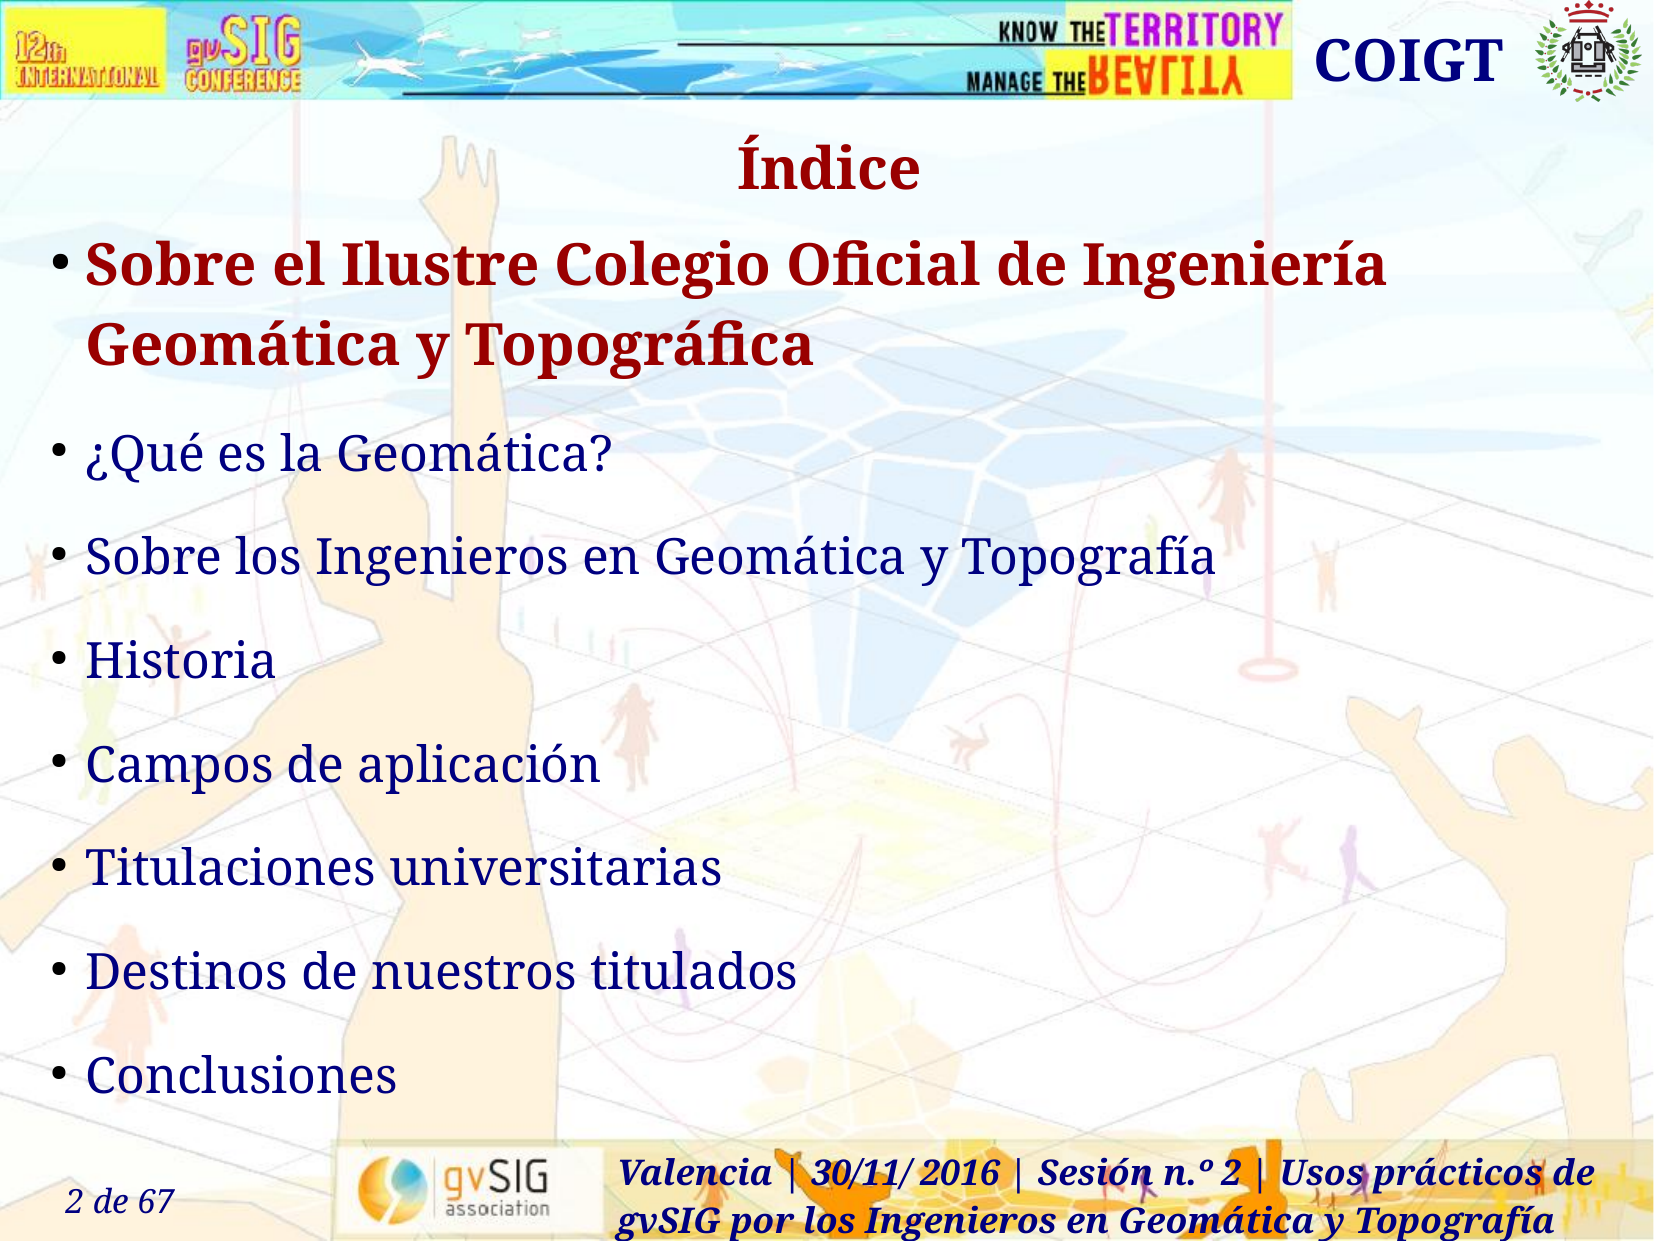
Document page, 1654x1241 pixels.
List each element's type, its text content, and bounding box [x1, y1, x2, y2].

text_box Valencia | 30/11/ 2016 | Sesión n.º 2 | Usos prácticos de gvSIG por los Ingenieros en Geomática y Topografía [602, 1140, 1654, 1241]
text_box COIGT [1299, 12, 1654, 148]
text_box <número> de 67 [50, 1170, 383, 1241]
text_box Índice [28, 120, 1630, 202]
picture [0, 0, 1654, 1241]
text_box Sobre el Ilustre Colegio Oficial de Ingeniería Geomática y Topográfica ¿Qué es la Geomática? Sobre los Ingenieros en Geomática y Topografía Historia Campos de aplicación Titulaciones universitarias Destinos de nuestros titulados Conclusiones [35, 216, 1619, 1102]
